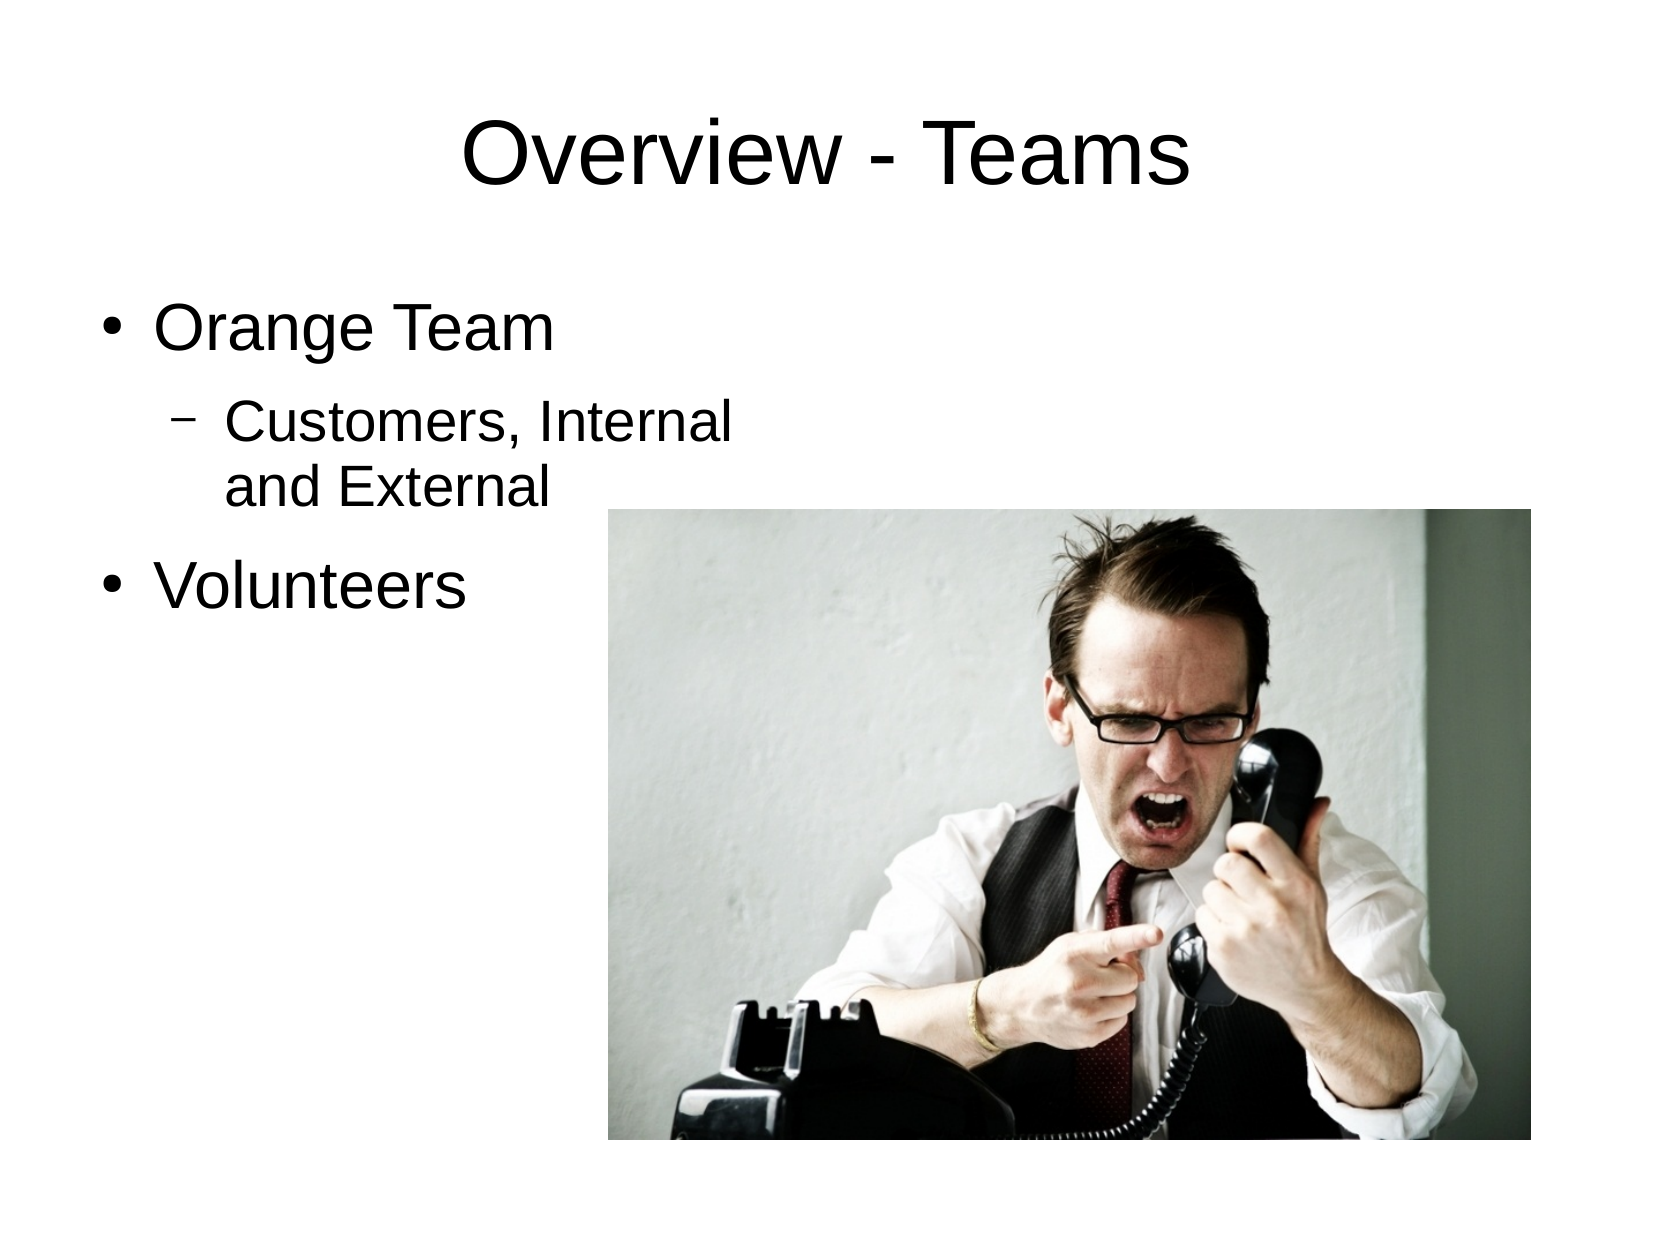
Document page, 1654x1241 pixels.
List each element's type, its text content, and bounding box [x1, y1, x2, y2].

picture [608, 509, 1531, 1141]
list Orange Team Customers, Internal and External Volunteers [82, 290, 1571, 1010]
title Overview - Teams [82, 49, 1571, 257]
